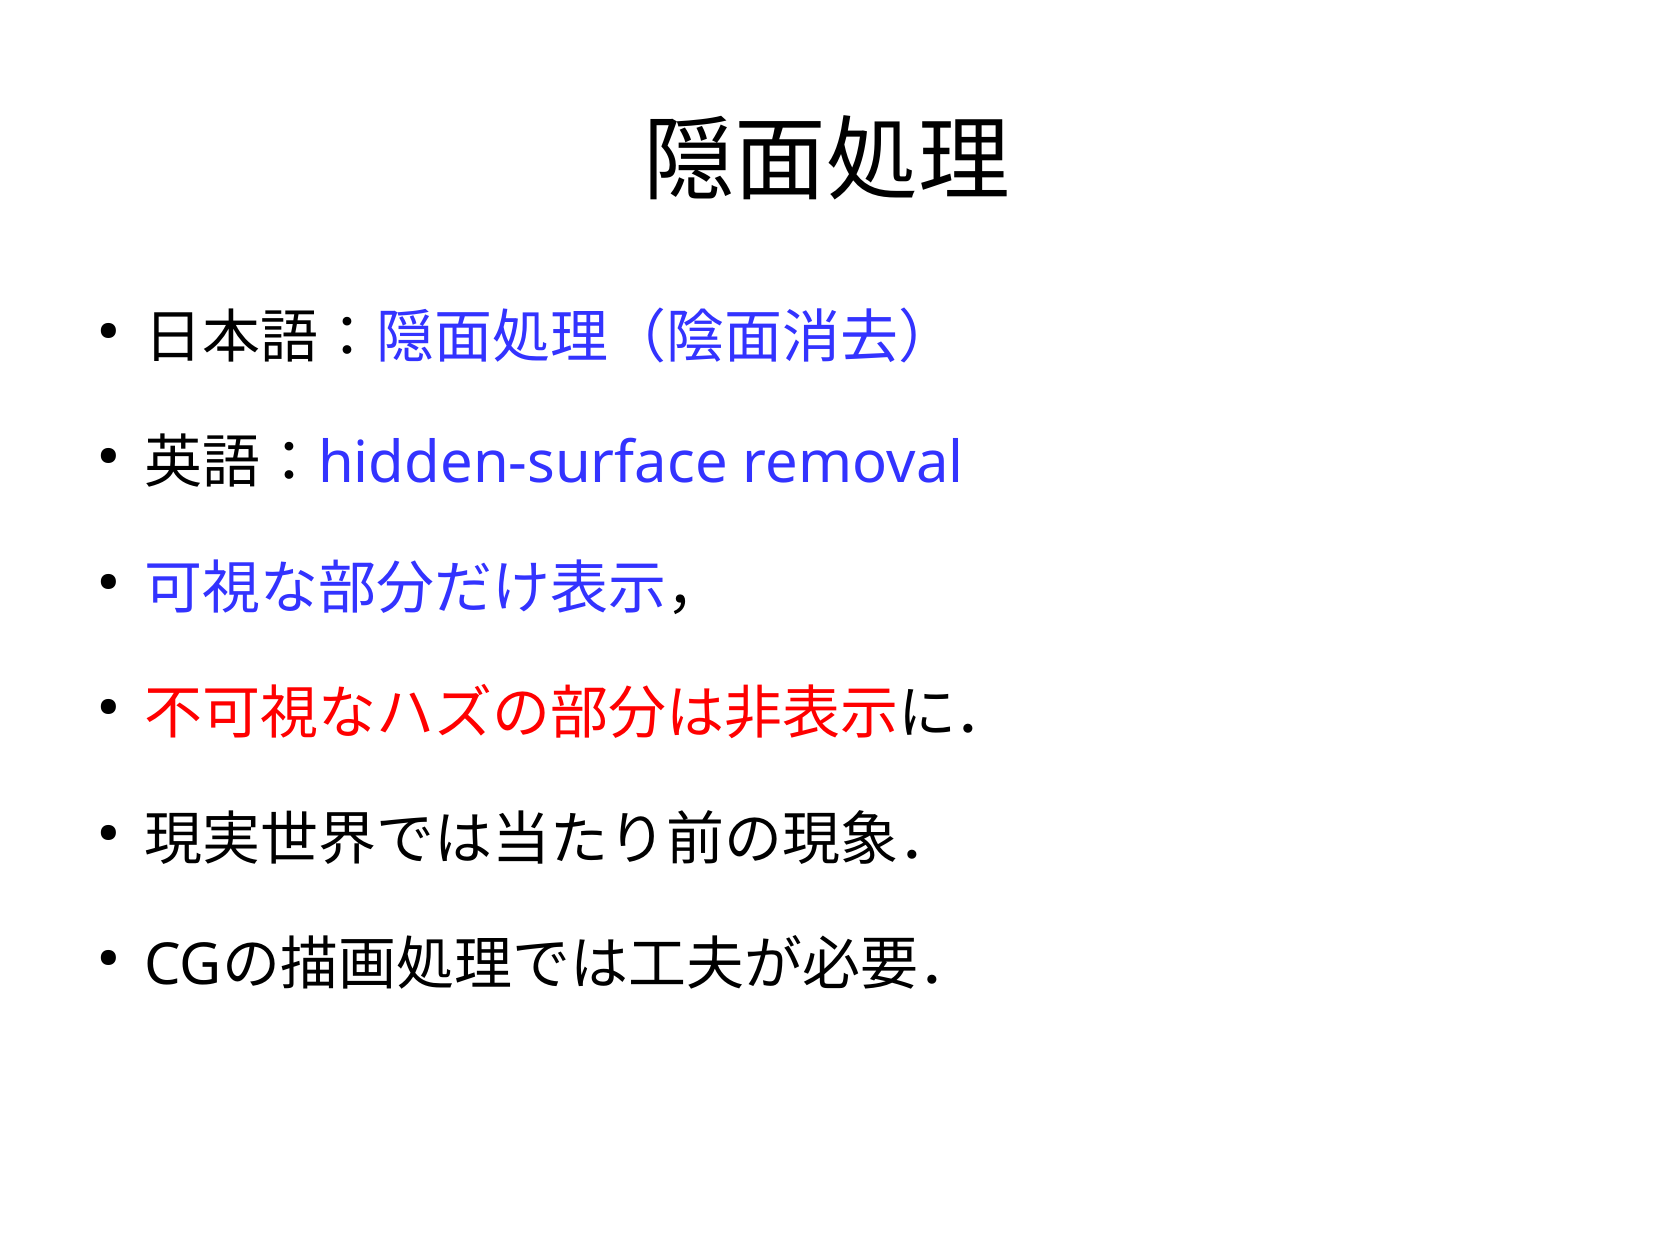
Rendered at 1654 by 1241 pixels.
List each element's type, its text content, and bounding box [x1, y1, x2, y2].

title 隠面処理 [82, 49, 1571, 257]
list 日本語：隠面処理（陰面消去） 英語：hidden-surface removal 可視な部分だけ表示， 不可視なハズの部分は非表示に． 現実世界では当たり前の現象． CGの描画処理では工夫が必要． [82, 290, 1538, 1010]
